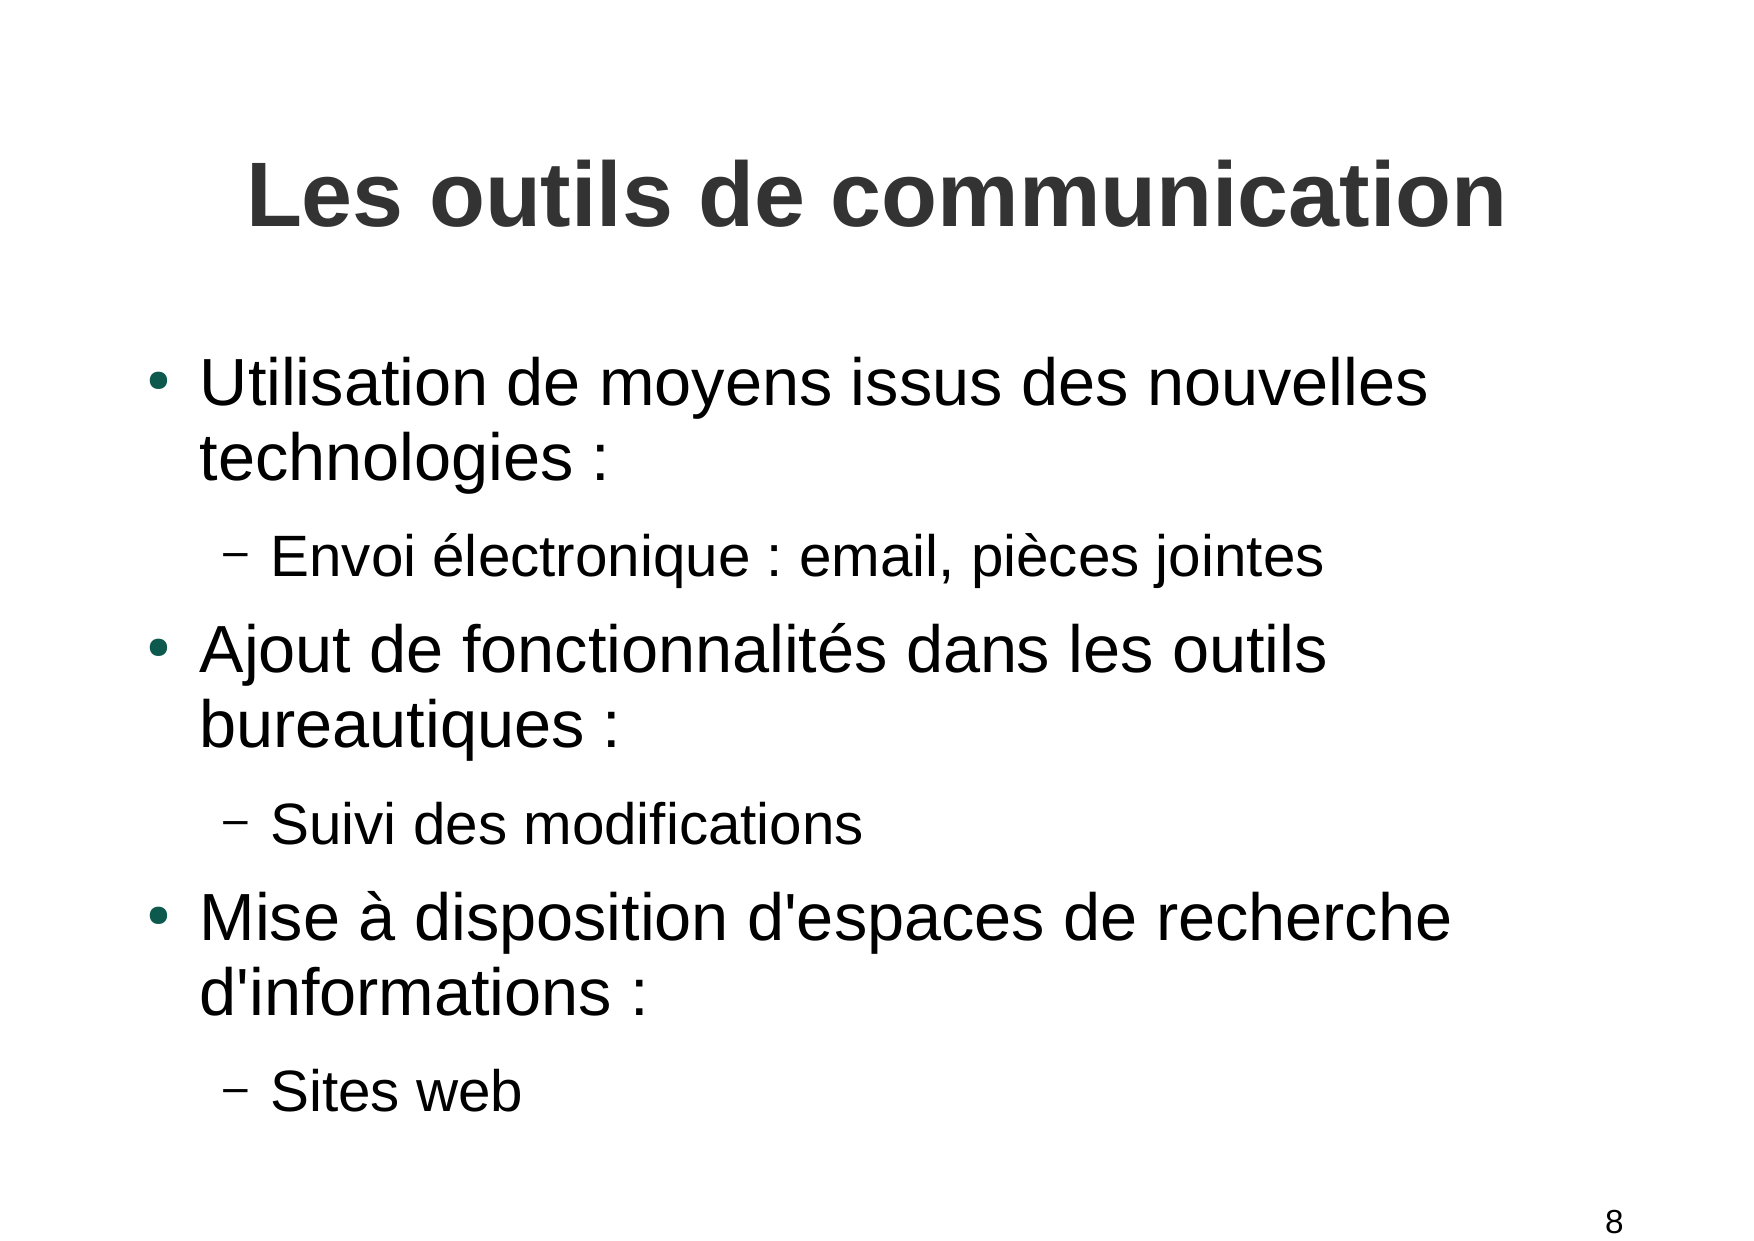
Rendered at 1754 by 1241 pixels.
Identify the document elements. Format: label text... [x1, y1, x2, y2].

title Les outils de communication [128, 91, 1627, 299]
list Utilisation de moyens issus des nouvelles technologies : Envoi électronique : email, pièces jointes Ajout de fonctionnalités dans les outils bureautiques : Suivi des modifications Mise à disposition d'espaces de recherche d'informations : Sites web [128, 344, 1627, 1127]
